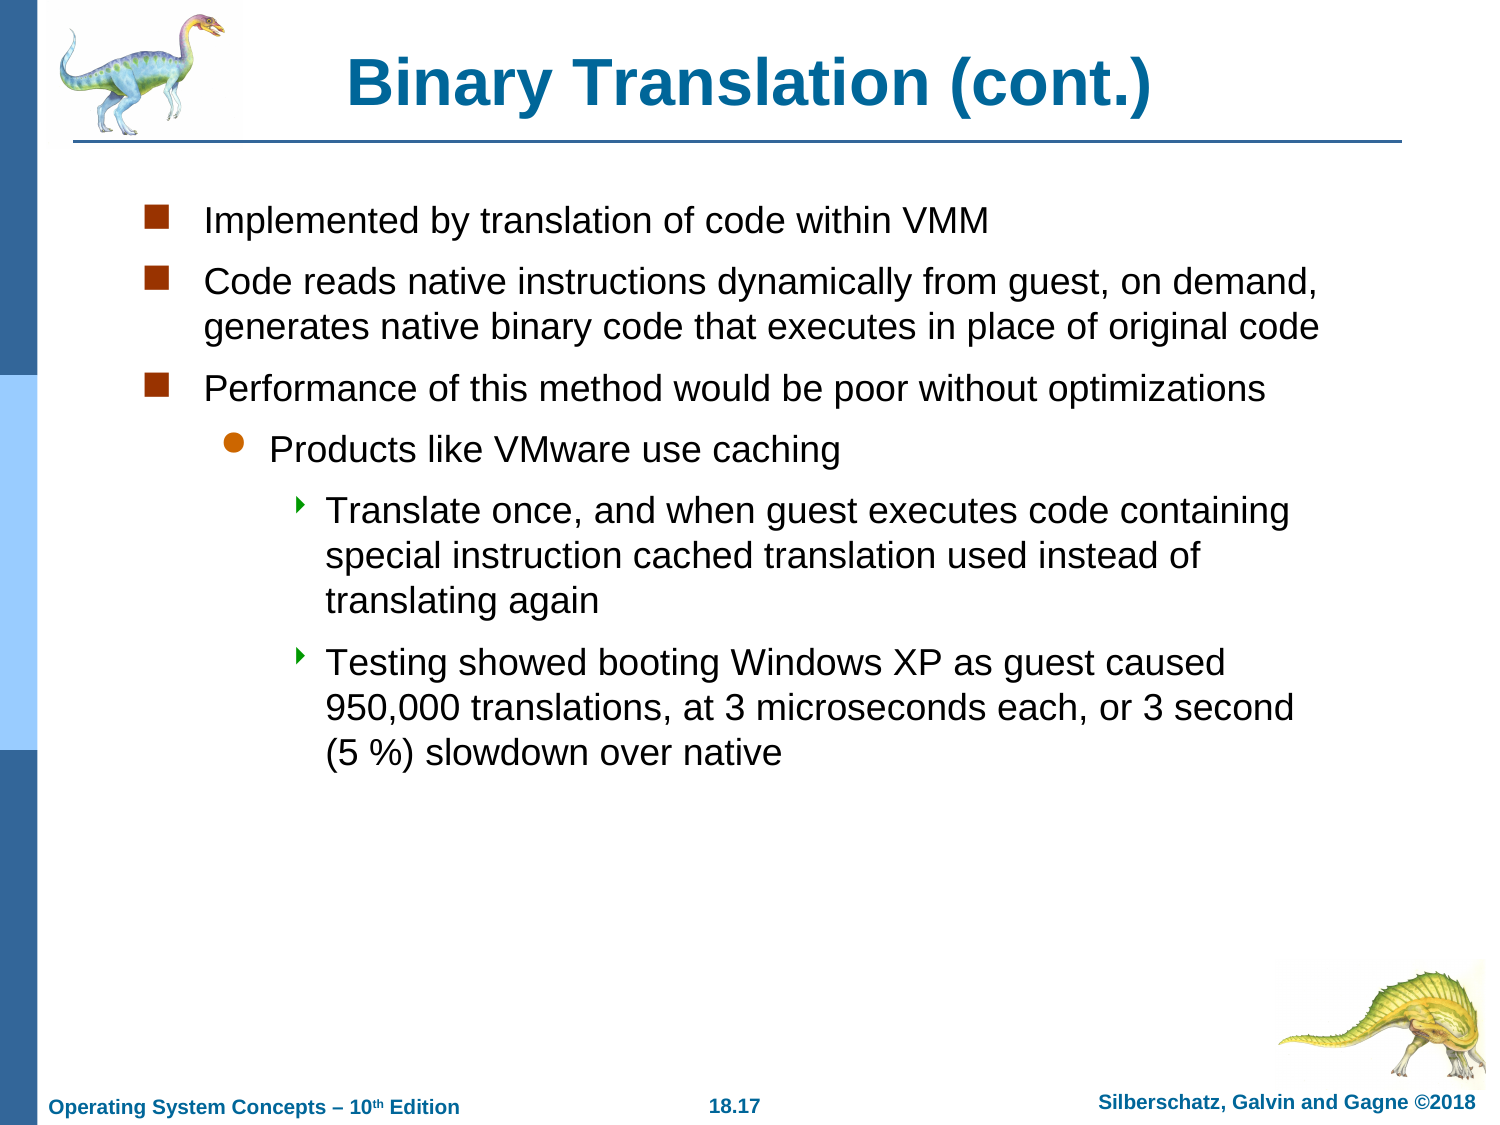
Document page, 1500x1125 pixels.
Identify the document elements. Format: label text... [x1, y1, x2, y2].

picture [1275, 959, 1486, 1090]
picture [1415, 1094, 1423, 1099]
title Binary Translation (cont.) [75, 31, 1426, 127]
list Implemented by translation of code within VMM Code reads native instructions dynamically from guest, on demand, generates native binary code that executes in place of original code Performance of this method would be poor without optimizations Products like VMware use caching Translate once, and when guest executes code containing special instruction cached translation used instead of translating again Testing showed booting Windows XP as guest caused 950,000 translations, at 3 microseconds each, or 3 second (5 %) slowdown over native [132, 188, 1351, 932]
picture [46, 0, 243, 149]
